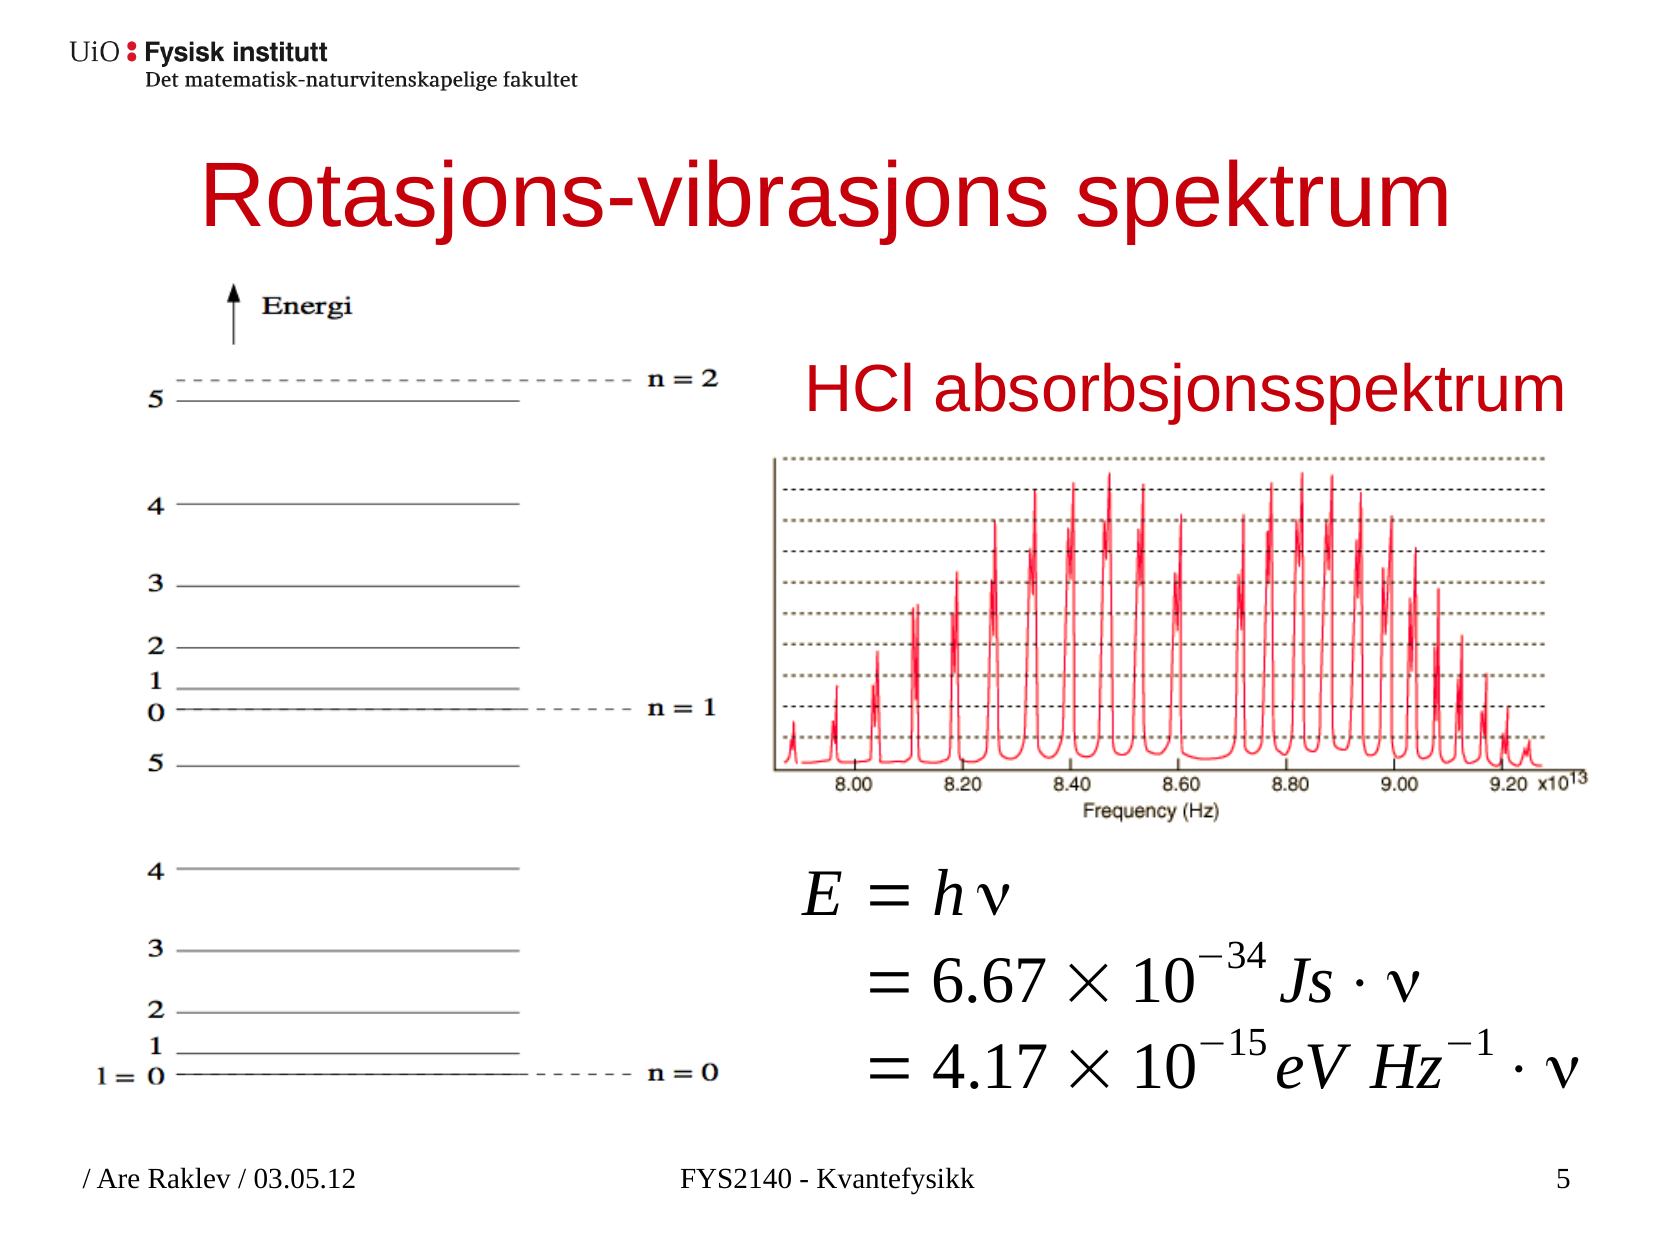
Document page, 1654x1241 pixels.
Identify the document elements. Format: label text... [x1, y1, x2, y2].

picture [68, 37, 581, 93]
text_box HCl absorbsjonsspektrum [789, 343, 1619, 433]
picture [64, 264, 1605, 1131]
title Rotasjons-vibrasjons spektrum [82, 90, 1571, 298]
chart [792, 856, 1589, 1103]
